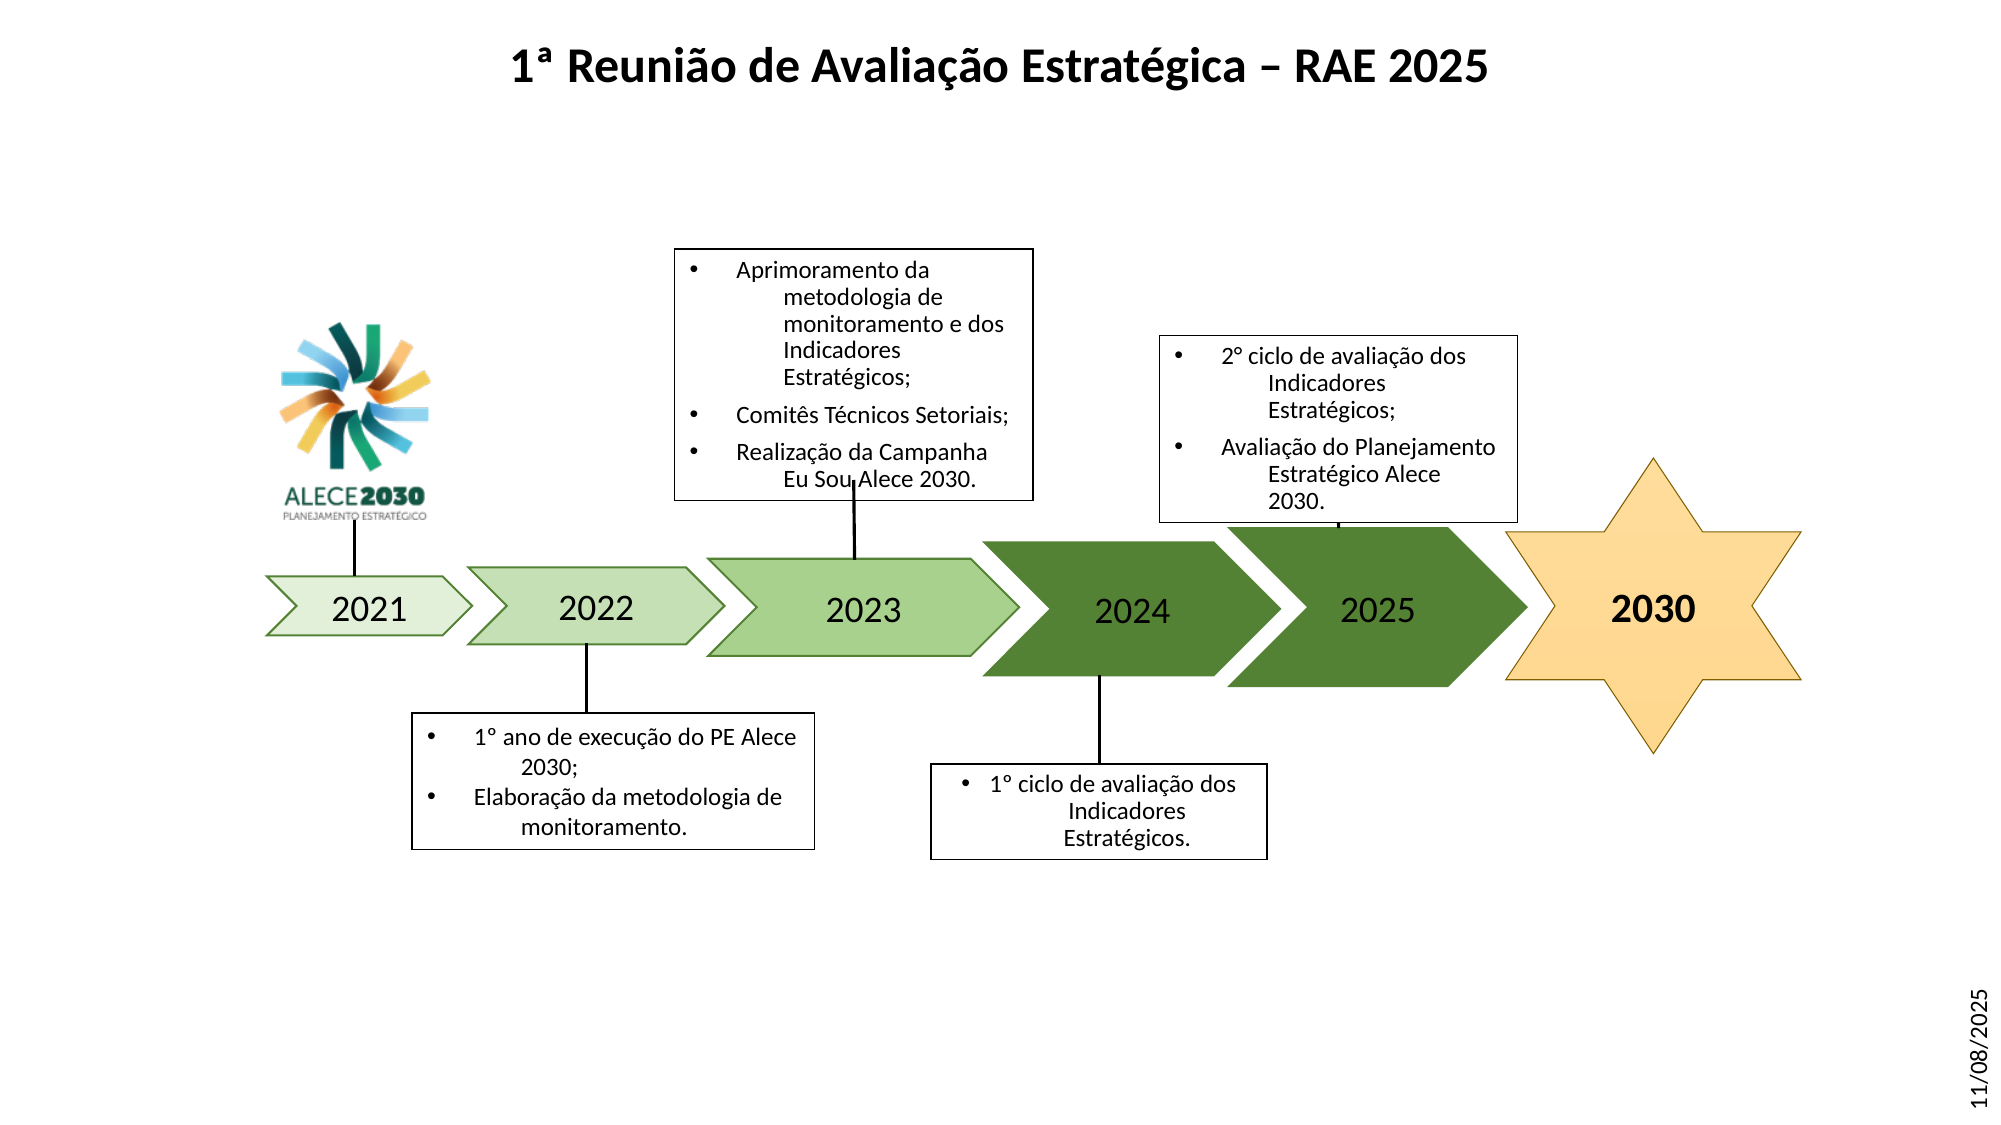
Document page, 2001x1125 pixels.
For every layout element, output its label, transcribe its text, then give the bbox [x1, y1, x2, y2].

text_box 2025 [1229, 528, 1527, 687]
text_box 1º ano de execução do PE Alece 2030; Elaboração da metodologia de monitoramento. [412, 713, 815, 850]
text_box 2030 [1505, 458, 1802, 754]
text_box 1º ciclo de avaliação dos Indicadores Estratégicos. [931, 763, 1268, 834]
text_box 2024 [984, 542, 1281, 676]
text_box 11/08/2025 [1954, 972, 2000, 1125]
text_box Aprimoramento da metodologia de monitoramento e dos Indicadores Estratégicos; Comitês Técnicos Setoriais; Realização da Campanha Eu Sou Alece 2030. [674, 249, 1033, 477]
text_box 2021 [266, 576, 473, 636]
picture [279, 322, 431, 520]
text_box 2022 [468, 567, 725, 645]
title 1ª Reunião de Avaliação Estratégica – RAE 2025 [475, 29, 1525, 104]
text_box 2° ciclo de avaliação dos Indicadores Estratégicos; Avaliação do Planejamento Estratégico Alece 2030. [1159, 335, 1518, 471]
text_box 2023 [708, 558, 1020, 656]
